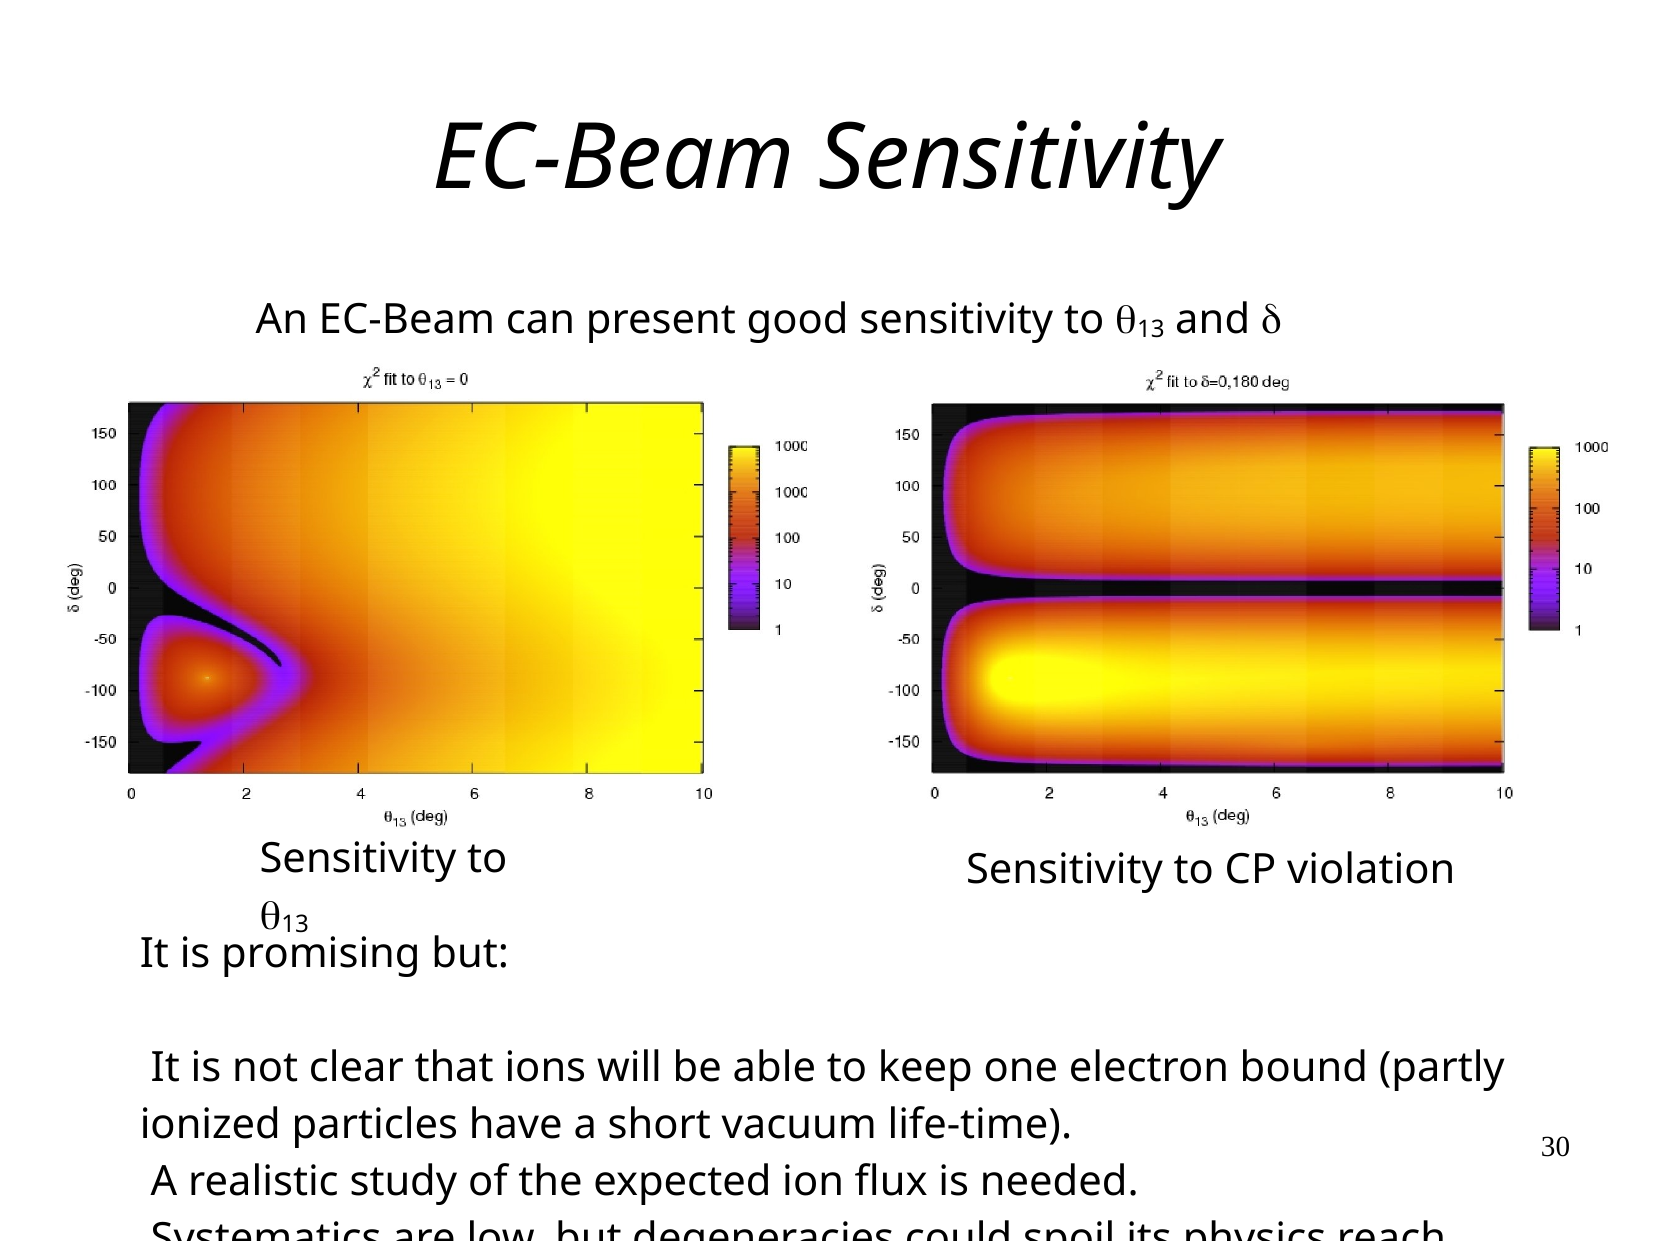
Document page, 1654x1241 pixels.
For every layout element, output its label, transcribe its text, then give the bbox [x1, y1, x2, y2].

text_box Sensitivity to q13 [244, 819, 581, 902]
text_box An EC-Beam can present good sensitivity to q13 and d [240, 281, 1366, 364]
text_box Sensitivity to CP violation [951, 831, 1528, 897]
picture [3, 298, 1629, 877]
text_box [111, 296, 1579, 373]
text_box It is promising but: It is not clear that ions will be able to keep one electron bound (partly ionized particles have a short vacuum life-time). A realistic study of the expected ion flux is needed. Systematics are low, but degeneracies could spoil its physics reach. [125, 915, 1553, 1231]
title EC-Beam Sensitivity [82, 56, 1571, 250]
